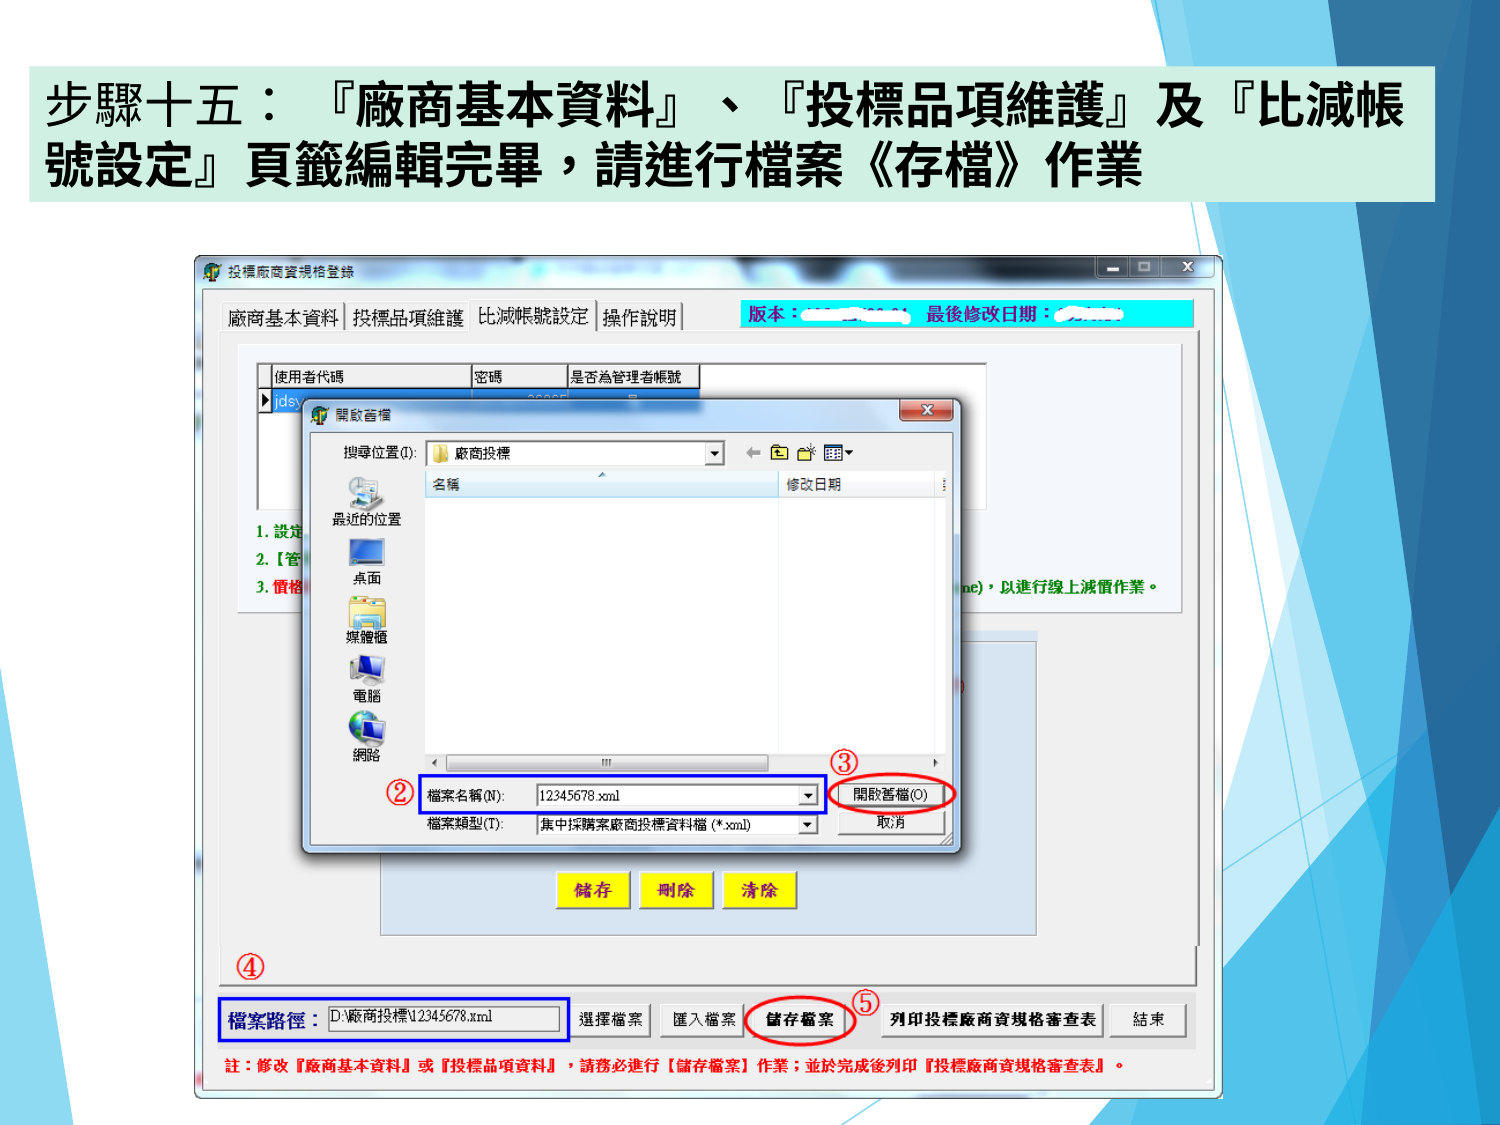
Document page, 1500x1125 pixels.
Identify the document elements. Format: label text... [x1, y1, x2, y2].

picture [194, 255, 1223, 1099]
text_box 步驟十五： 『廠商基本資料』、『投標品項維護』及『比減帳號設定』頁籤編輯完畢，請進行檔案《存檔》作業 [29, 66, 1436, 202]
